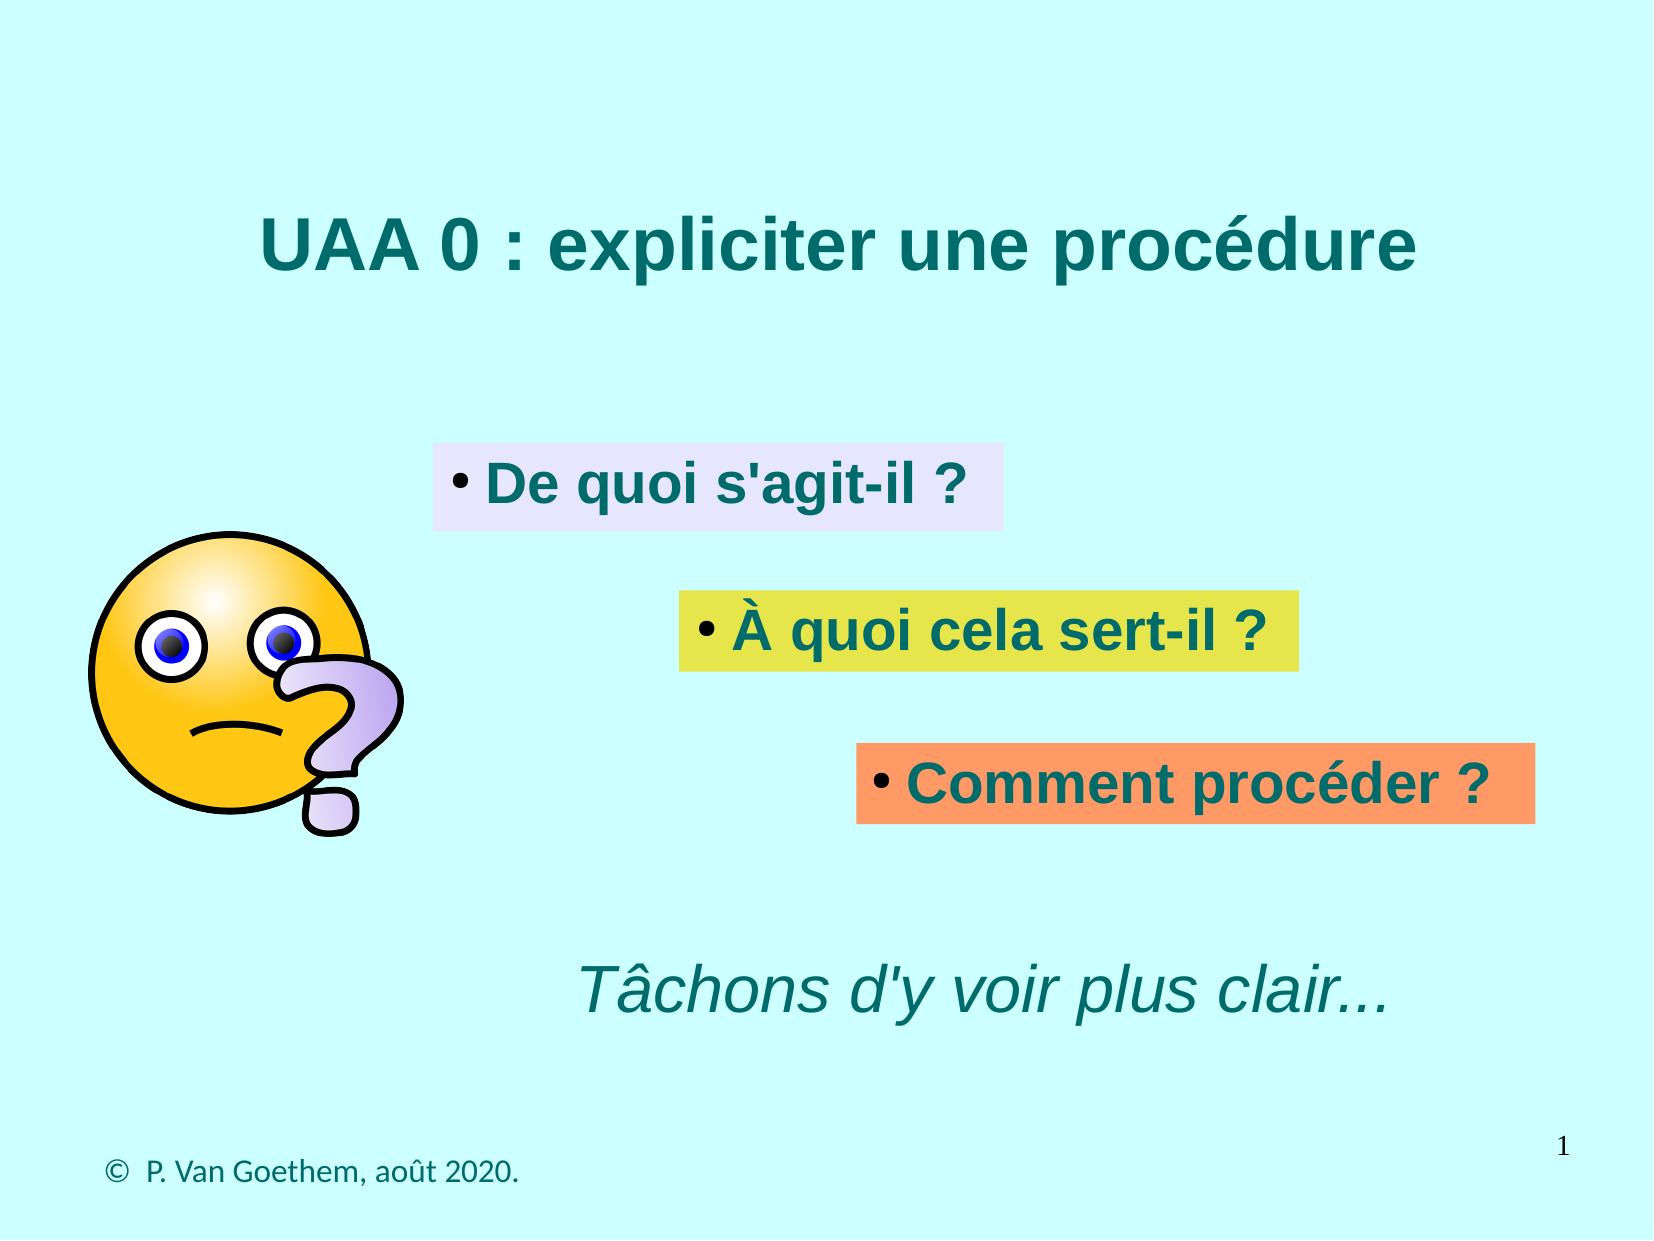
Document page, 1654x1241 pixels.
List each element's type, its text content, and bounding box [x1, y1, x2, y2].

text_box UAA 0 : expliciter une procédure [259, 160, 1420, 413]
text_box De quoi s'agit-il ? [432, 442, 1004, 532]
text_box © P. Van Goethem, août 2020. [88, 1150, 579, 1199]
text_box Tâchons d'y voir plus clair... [561, 944, 1536, 1034]
picture [88, 531, 404, 837]
text_box Comment procéder ? [856, 742, 1536, 825]
text_box À quoi cela sert-il ? [679, 590, 1300, 672]
